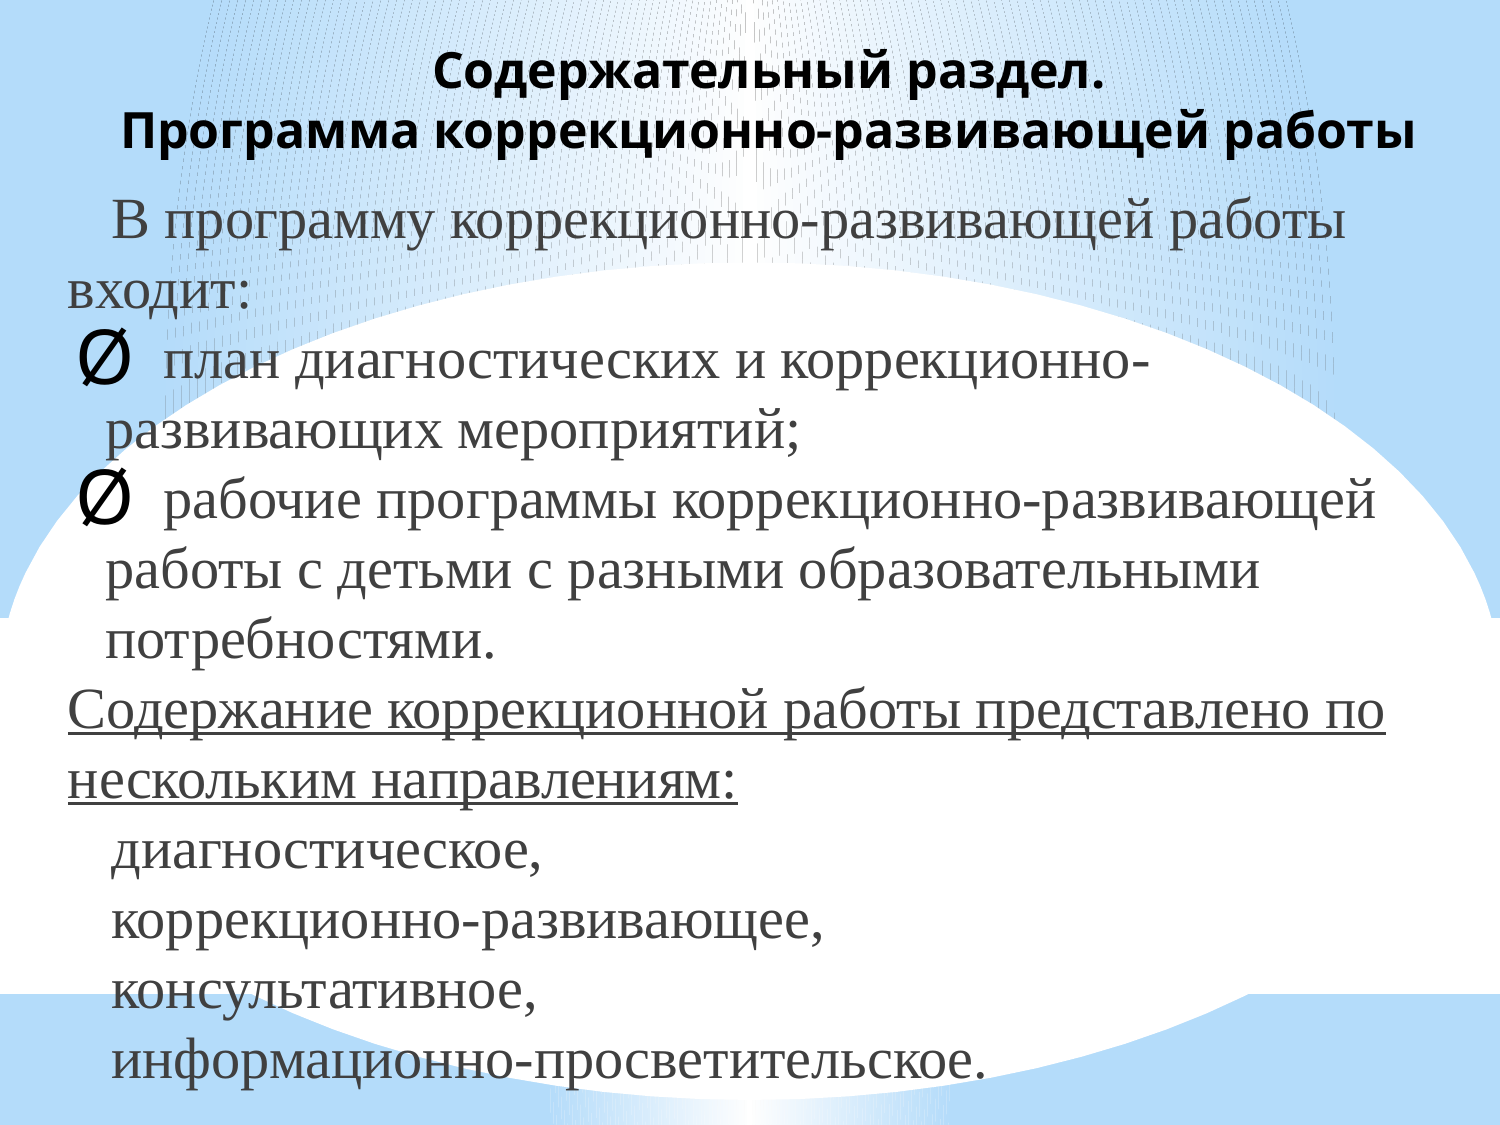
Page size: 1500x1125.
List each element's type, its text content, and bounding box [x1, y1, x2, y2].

title Содержательный раздел. Программа коррекционно-развивающей работы [100, 30, 1451, 172]
list В программу коррекционно-развивающей работы входит: план диагностических и коррекционно-развивающих мероприятий; рабочие программы коррекционно-развивающей работы с детьми с разными образовательными потребностями. Содержание коррекционной работы представлено по нескольким направлениям: диагностическое, коррекционно-развивающее, консультативное, информационно-просветительское. [53, 172, 1451, 1094]
